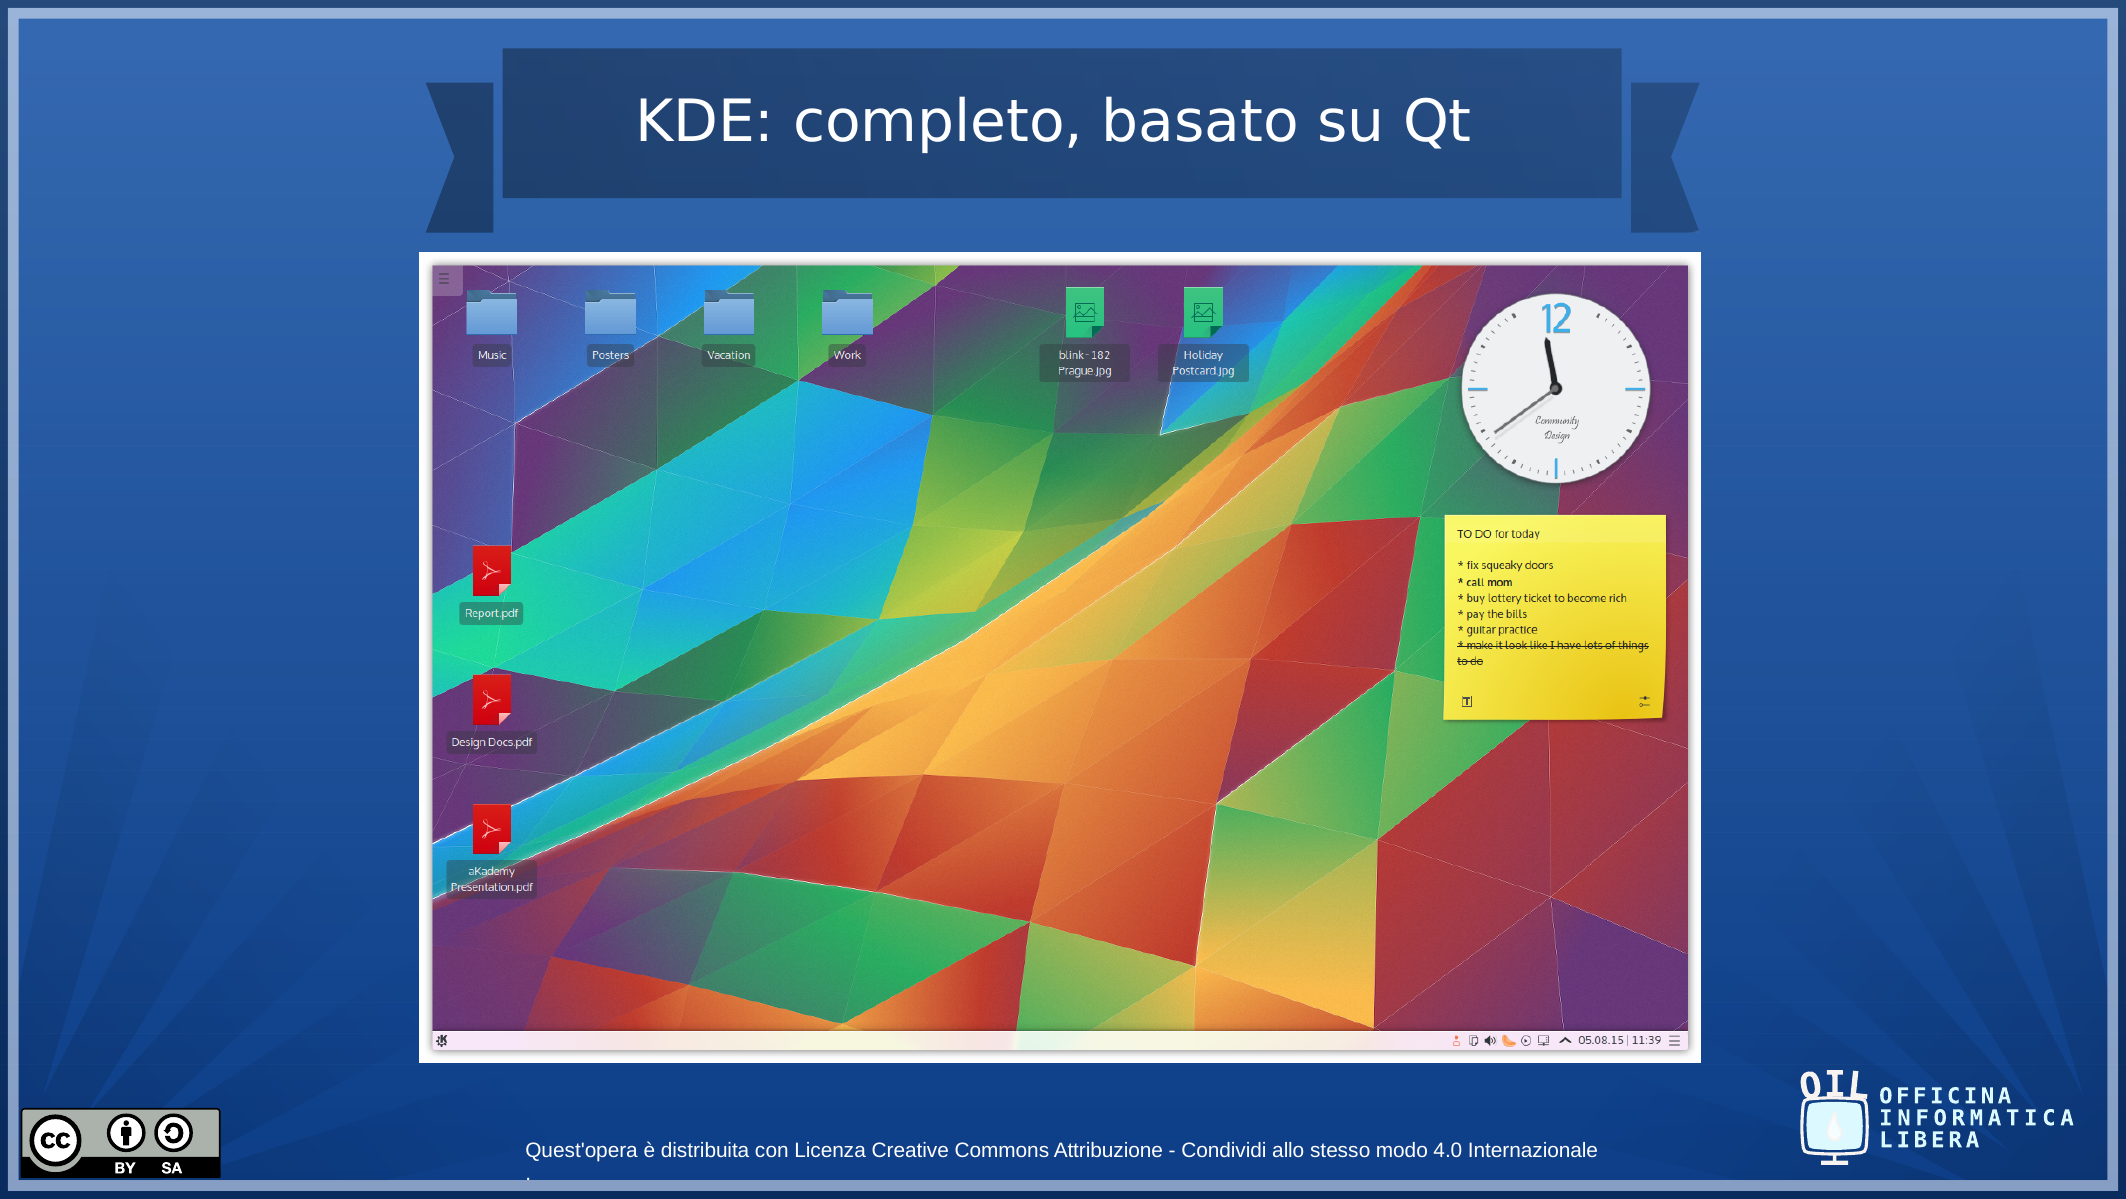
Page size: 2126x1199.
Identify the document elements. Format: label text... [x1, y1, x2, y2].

picture [20, 1107, 221, 1178]
picture [1720, 940, 2126, 1199]
text_box Quest'opera è distribuita con Licenza Creative Commons Attribuzione - Condividi allo stesso modo 4.0 Internazionale. [510, 1131, 1619, 1193]
picture [419, 252, 1701, 1063]
title KDE: completo, basato su Qt [501, 45, 1625, 198]
